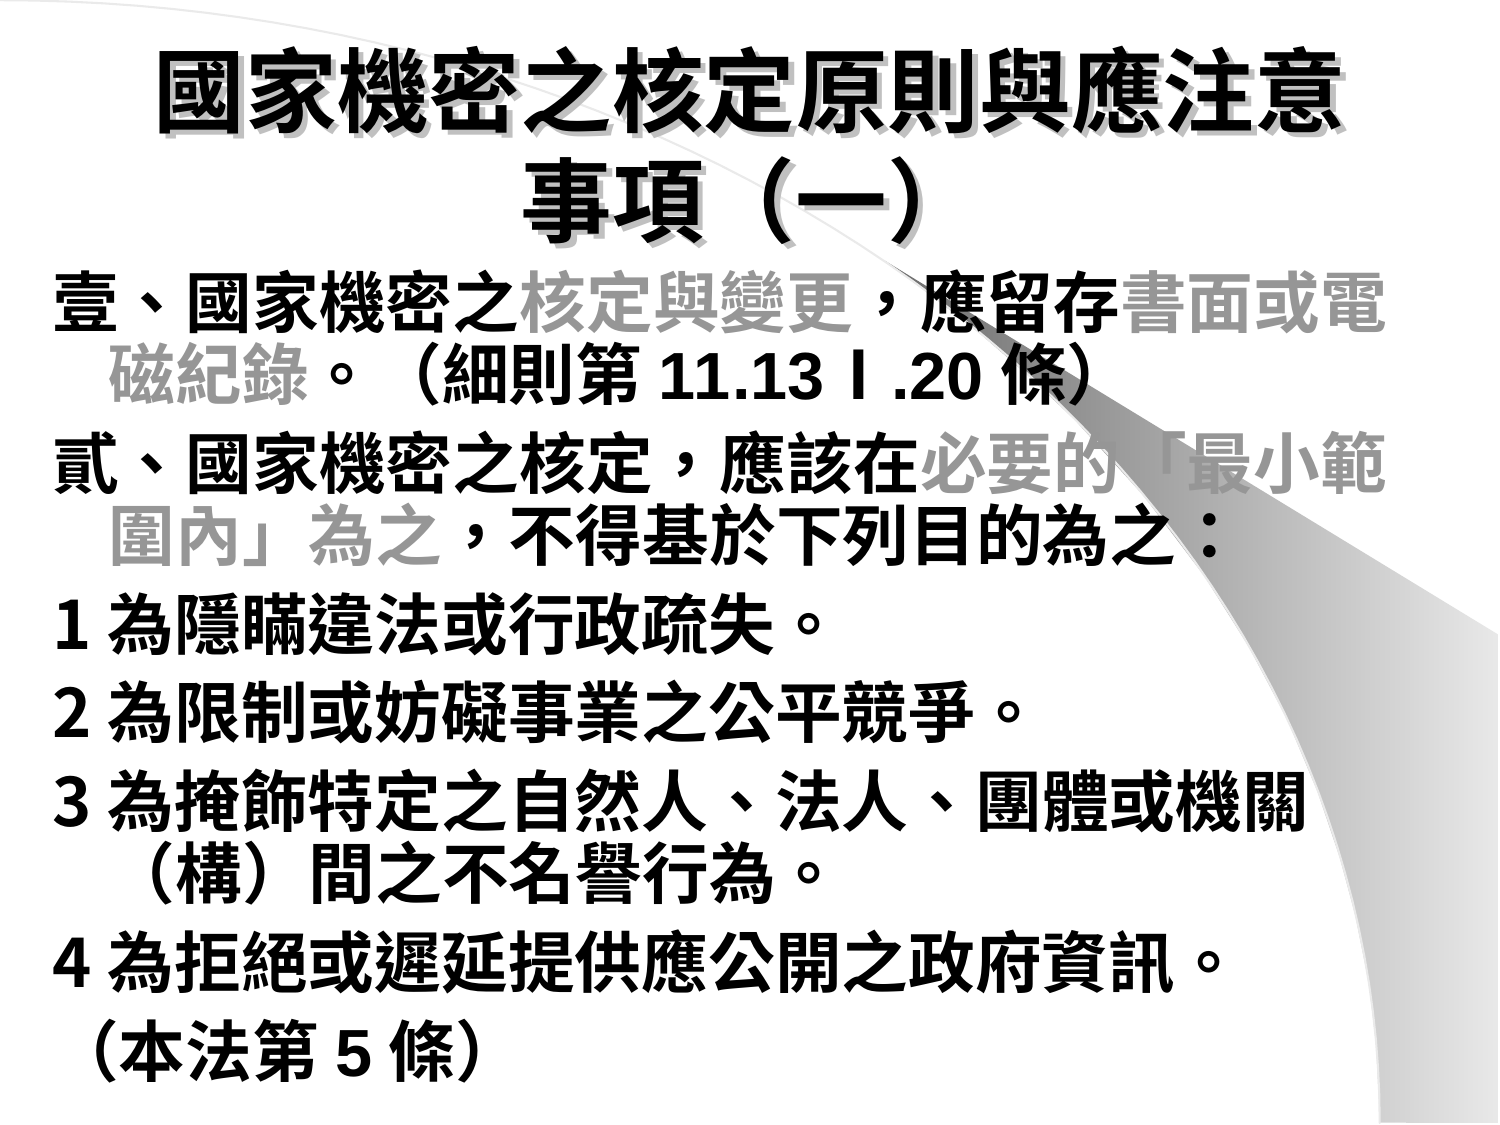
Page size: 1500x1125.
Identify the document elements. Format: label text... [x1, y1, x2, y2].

title 國家機密之核定原則與應注意事項（一） [112, 49, 1388, 238]
list 壹、國家機密之核定與變更，應留存書面或電磁紀錄。（細則第11.13Ⅰ.20條） 貳、國家機密之核定，應該在必要的「最小範圍內」為之，不得基於下列目的為之： 1為隱瞞違法或行政疏失。 2為限制或妨礙事業之公平競爭。 3為掩飾特定之自然人、法人、團體或機關（構）間之不名譽行為。 4為拒絕或遲延提供應公開之政府資訊。 （本法第5條） [37, 262, 1450, 1125]
